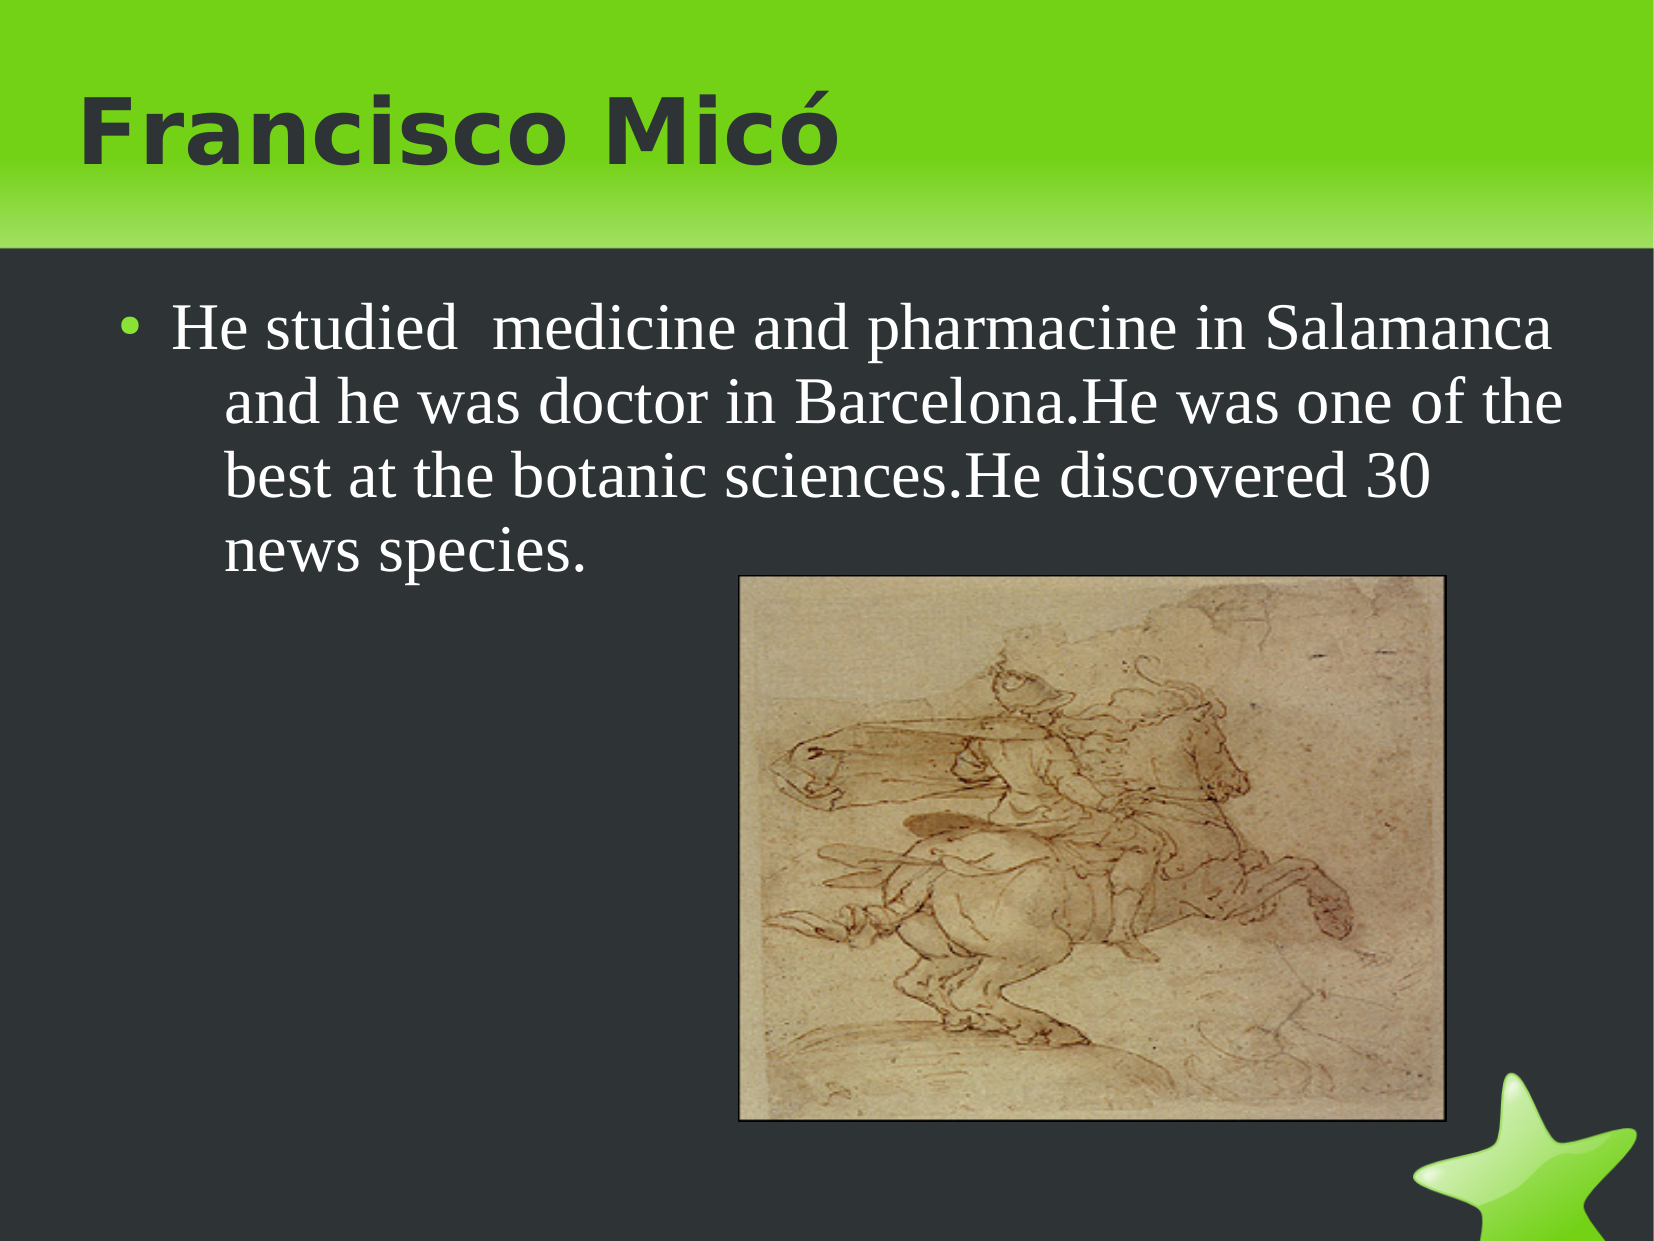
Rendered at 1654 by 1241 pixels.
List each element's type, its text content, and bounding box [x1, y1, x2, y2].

list He studied medicine and pharmacine in Salamanca and he was doctor in Barcelona.He was one of the best at the botanic sciences.He discovered 30 news species. [82, 290, 1571, 1094]
title Francisco Micó [76, 29, 1565, 237]
picture [0, 0, 1654, 1241]
